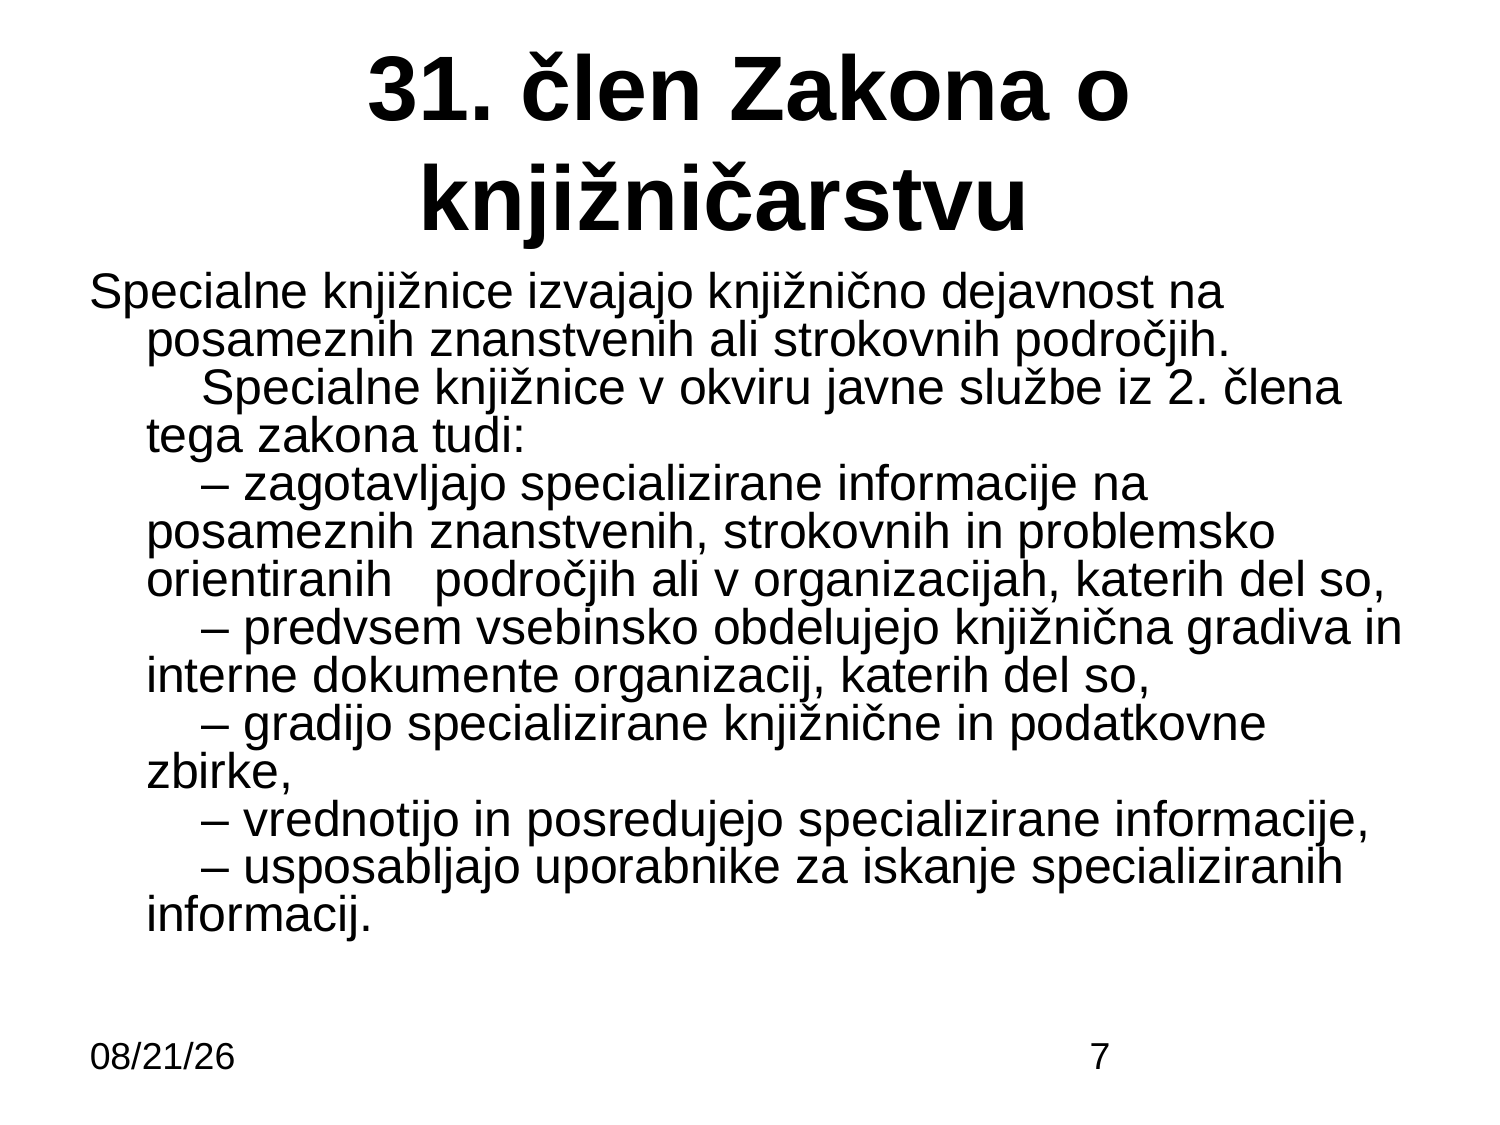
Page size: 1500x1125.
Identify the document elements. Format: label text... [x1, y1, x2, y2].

list Specialne knjižnice izvajajo knjižnično dejavnost na posameznih znanstvenih ali strokovnih področjih. Specialne knjižnice v okviru javne službe iz 2. člena tega zakona tudi: – zagotavljajo specializirane informacije na posameznih znanstvenih, strokovnih in problemsko orientiranih področjih ali v organizacijah, katerih del so, – predvsem vsebinsko obdelujejo knjižnična gradiva in interne dokumente organizacij, katerih del so, – gradijo specializirane knjižnične in podatkovne zbirke, – vrednotijo in posredujejo specializirane informacije, – usposabljajo uporabnike za iskanje specializiranih informacij. [75, 262, 1426, 1006]
title 31. člen Zakona o knjižničarstvu [75, 21, 1426, 257]
